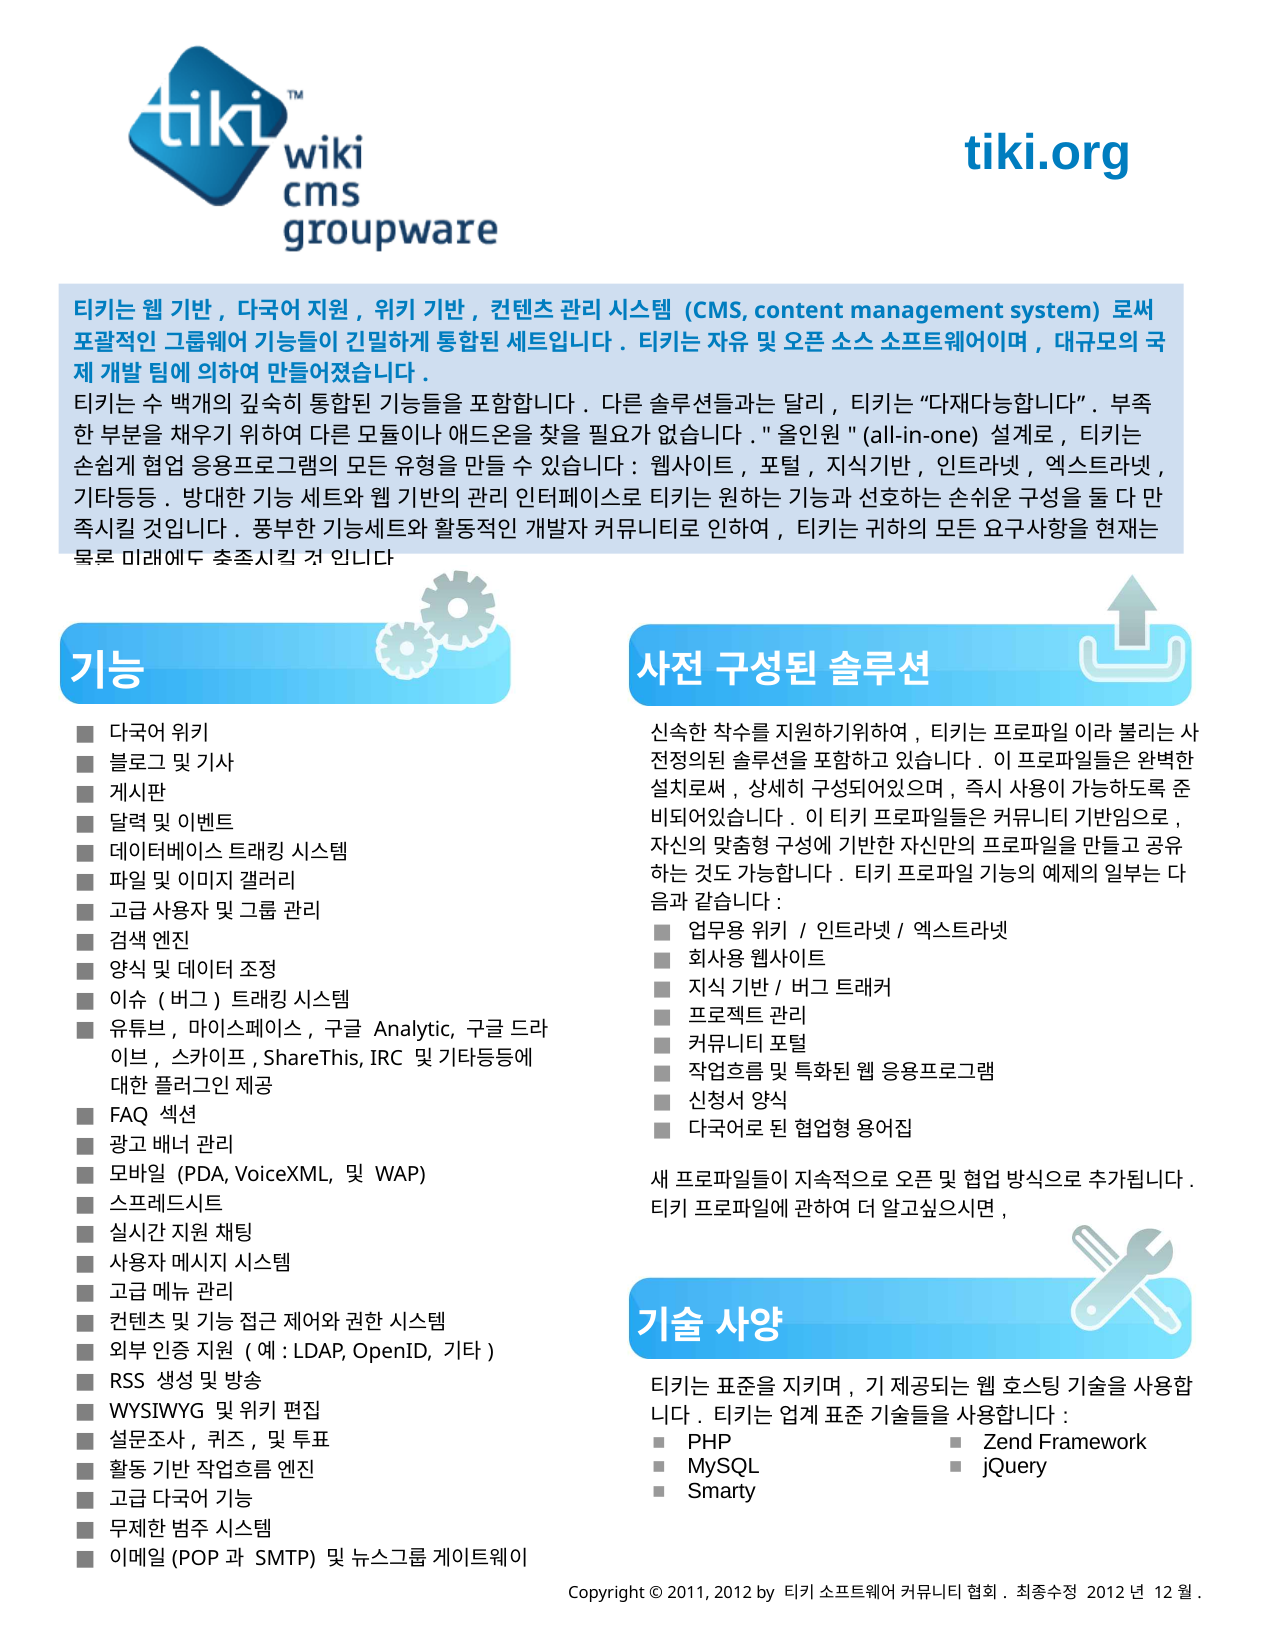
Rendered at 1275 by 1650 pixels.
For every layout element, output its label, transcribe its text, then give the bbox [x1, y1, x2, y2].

text_box tiki.org [729, 116, 1147, 189]
text_box 기술 사양 [621, 1291, 1152, 1360]
text_box ■ 다국어 위키 ■ 블로그 및 기사 ■ 게시판 ■ 달력 및 이벤트 ■ 데이터베이스 트래킹 시스템 ■ 파일 및 이미지 갤러리 ■ 고급 사용자 및 그룹 관리 ■ 검색 엔진 ■ 양식 및 데이터 조정 ■ 이슈 (버그) 트래킹 시스템 ■ 유튜브, 마이스페이스, 구글 Analytic, 구글 드라이브, 스카이프, ShareThis, IRC 및 기타등등에 대한 플러그인 제공 ■ FAQ 섹션 ■ 광고 배너 관리 ■ 모바일 (PDA, VoiceXML, 및 WAP) ■ 스프레드시트 ■ 실시간 지원 채팅 ■ 사용자 메시지 시스템 ■ 고급 메뉴 관리 ■ 컨텐츠 및 기능 접근 제어와 권한 시스템 ■ 외부 인증 지원 (예: LDAP, OpenID, 기타) ■ RSS 생성 및 방송 ■ WYSIWYG 및 위키 편집 ■ 설문조사, 퀴즈, 및 투표 ■ 활동 기반 작업흐름 엔진 ■ 고급 다국어 기능 ■ 무제한 범주 시스템 ■ 이메일(POP과 SMTP) 및 뉴스그룹 게이트웨이 [58, 710, 568, 1573]
picture [619, 1220, 1217, 1359]
picture [619, 566, 1217, 706]
text_box 사전 구성된 솔루션 [621, 634, 1152, 693]
text_box 티키는 웹 기반, 다국어 지원, 위키 기반, 컨텐츠 관리 시스템 (CMS, content management system) 로써 포괄적인 그룹웨어 기능들이 긴밀하게 통합된 세트입니다. 티키는 자유 및 오픈 소스 소프트웨어이며, 대규모의 국제 개발 팀에 의하여 만들어졌습니다. [58, 287, 1184, 380]
picture [50, 565, 536, 704]
text_box 기능 [54, 633, 354, 704]
text_box [562, 283, 1184, 287]
text_box Copyright © 2011, 2012 by 티키 소프트웨어 커뮤니티 협회. 최종수정 2012년 12월. [58, 1573, 1217, 1608]
picture [58, 6, 562, 289]
text_box 티키는 표준을 지키며, 기 제공되는 웹 호스팅 기술을 사용합니다. 티키는 업계 표준 기술들을 사용합니다: ■ PHP ■ Zend Framework ■ MySQL ■ jQuery ■ Smarty [636, 1363, 1217, 1537]
text_box 티키는 수 백개의 깊숙히 통합된 기능들을 포함합니다. 다른 솔루션들과는 달리, 티키는 “다재다능합니다”. 부족한 부분을 채우기 위하여 다른 모듈이나 애드온을 찾을 필요가 없습니다. "올인원" (all-in-one) 설계로, 티키는 손쉽게 협업 응용프로그램의 모든 유형을 만들 수 있습니다: 웹사이트, 포털, 지식기반, 인트라넷, 엑스트라넷, 기타등등. 방대한 기능 세트와 웹 기반의 관리 인터페이스로 티키는 원하는 기능과 선호하는 손쉬운 구성을 둘 다 만족시킬 것입니다. 풍부한 기능세트와 활동적인 개발자 커뮤니티로 인하여, 티키는 귀하의 모든 요구사항을 현재는 물론 미래에도 충족시킬 것 입니다. [58, 380, 1184, 551]
text_box 신속한 착수를 지원하기위하여, 티키는 프로파일 이라 불리는 사전정의된 솔루션을 포함하고 있습니다. 이 프로파일들은 완벽한 설치로써, 상세히 구성되어있으며, 즉시 사용이 가능하도록 준비되어있습니다. 이 티키 프로파일들은 커뮤니티 기반임으로, 자신의 맞춤형 구성에 기반한 자신만의 프로파일을 만들고 공유하는 것도 가능합니다. 티키 프로파일 기능의 예제의 일부는 다음과 같습니다: ■ 업무용 위키 / 인트라넷/ 엑스트라넷 ■ 회사용 웹사이트 ■ 지식 기반/ 버그 트래커 ■ 프로젝트 관리 ■ 커뮤니티 포털 ■ 작업흐름 및 특화된 웹 응용프로그램 ■ 신청서 양식 ■ 다국어로 된 협업형 용어집 새 프로파일들이 지속적으로 오픈 및 협업 방식으로 추가됩니다. 티키 프로파일에 관하여 더 알고싶으시면, visit http://profiles.tiki.org. 을 방문하십시오 [636, 710, 1217, 1220]
